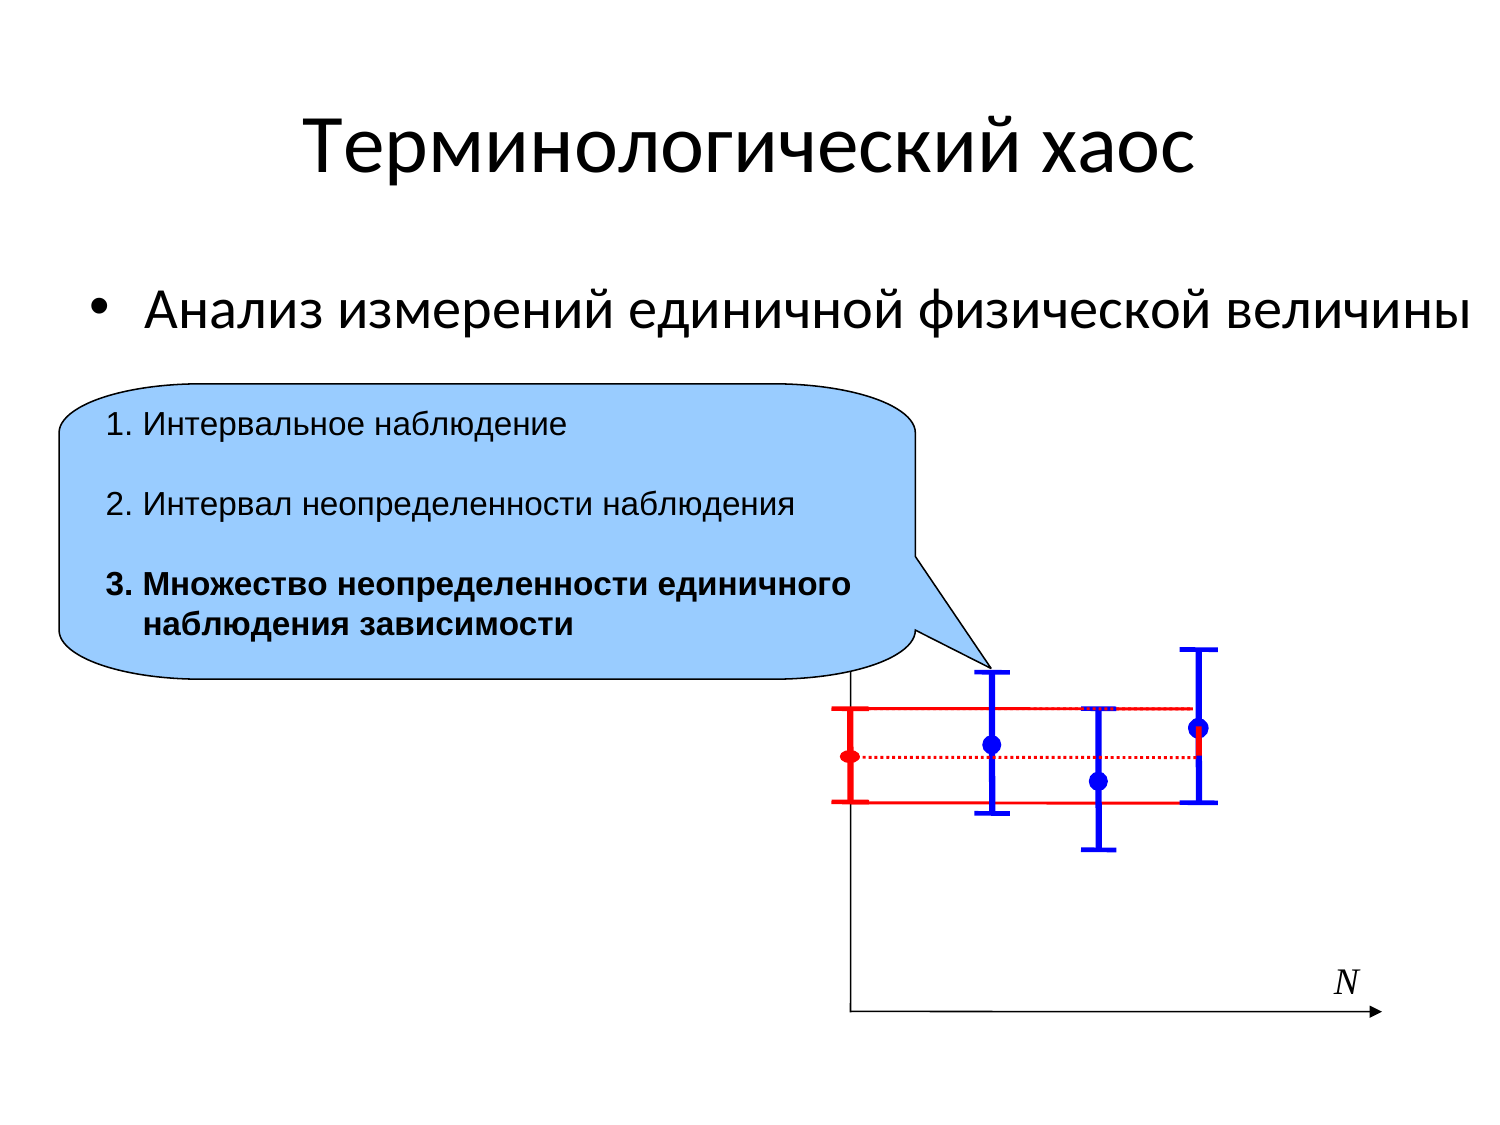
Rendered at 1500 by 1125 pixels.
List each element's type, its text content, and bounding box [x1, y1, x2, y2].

list Анализ измерений единичной физической величины [75, 262, 1500, 492]
text_box [1089, 773, 1095, 790]
text_box [840, 751, 847, 762]
text_box [1202, 719, 1208, 737]
title Терминологический хаос [75, 45, 1426, 233]
text_box [1102, 773, 1108, 790]
text_box [996, 737, 1001, 753]
text_box [983, 736, 988, 753]
text_box N [1319, 949, 1374, 1010]
text_box [1188, 719, 1195, 738]
text_box 1. Интервальное наблюдение 2. Интервал неопределенности наблюдения 3. Множество неопределенности единичного наблюдения зависимости [59, 383, 992, 680]
text_box [854, 751, 859, 762]
